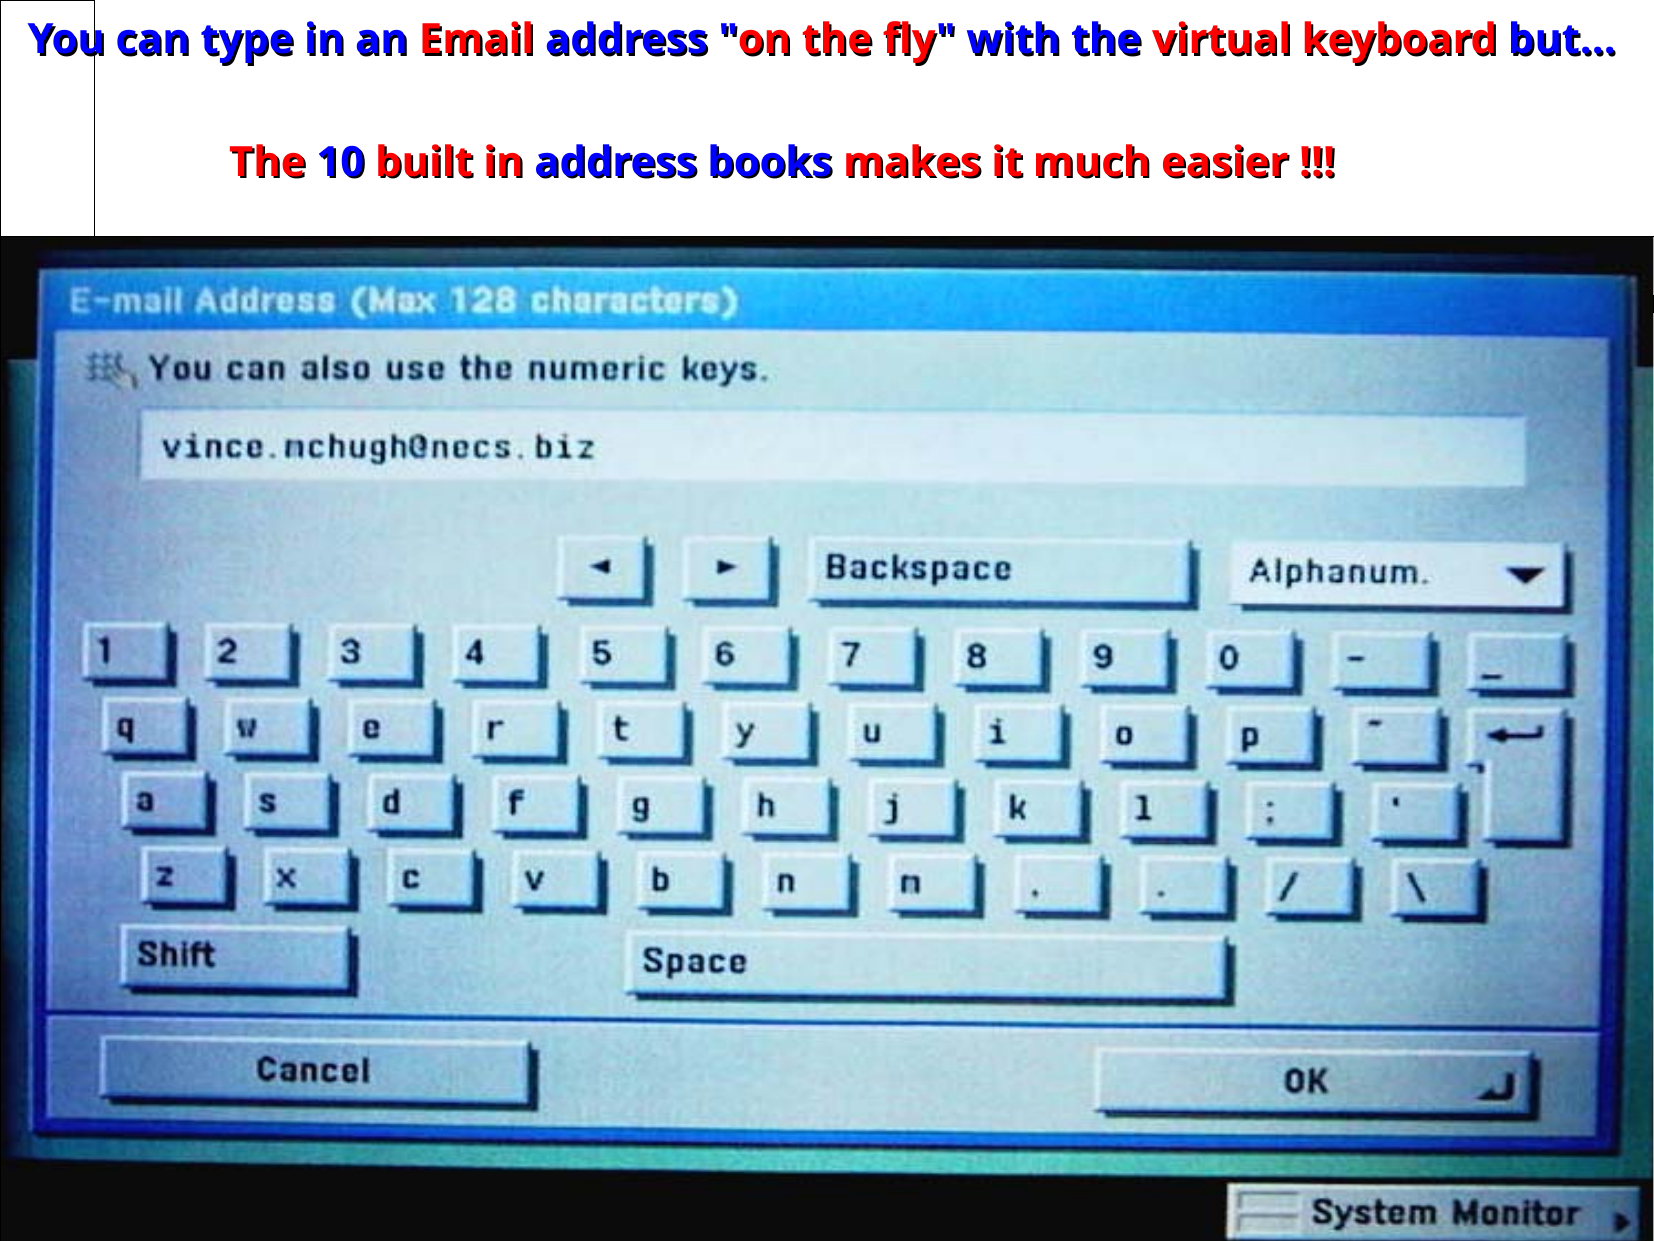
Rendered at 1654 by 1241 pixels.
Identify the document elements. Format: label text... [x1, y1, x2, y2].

text_box The 10 built in address books makes it much easier !!! [229, 131, 1654, 205]
picture [0, 236, 1654, 1241]
text_box You can type in an Email address "on the fly" with the virtual keyboard but... [0, 8, 1644, 128]
